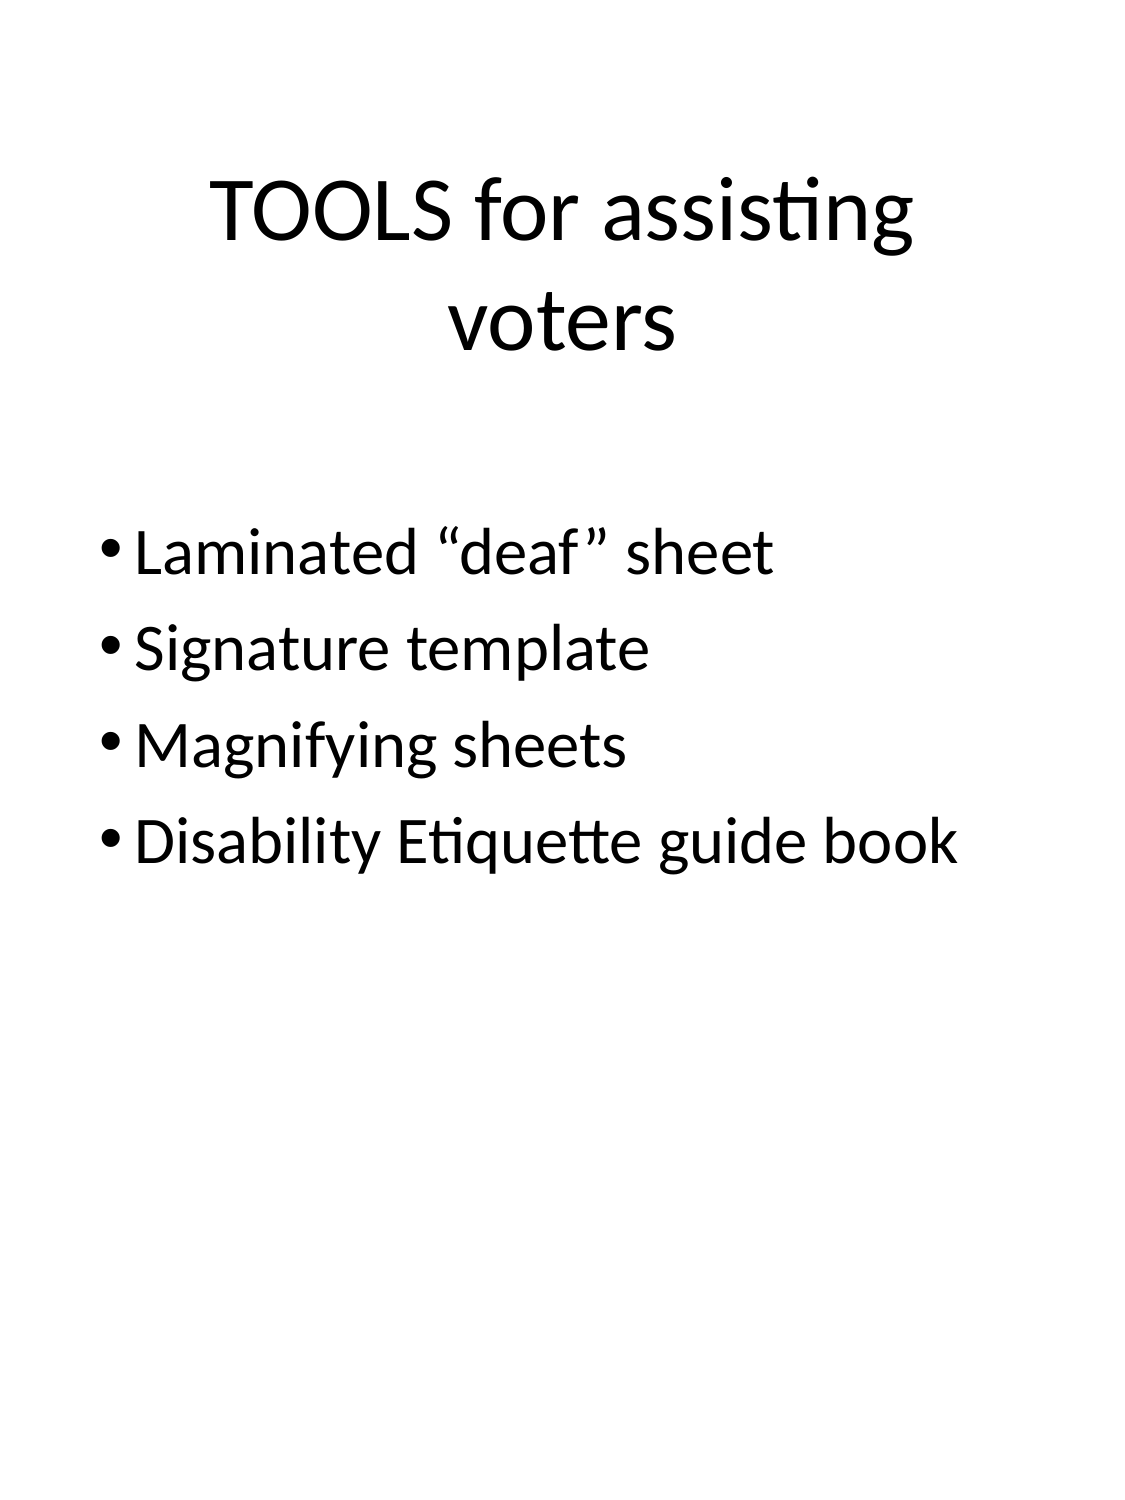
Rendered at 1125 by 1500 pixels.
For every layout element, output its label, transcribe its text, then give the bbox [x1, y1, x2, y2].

text_box TOOLS for assisting voters [84, 26, 1041, 491]
text_box Laminated “deaf” sheet Signature template Magnifying sheets Disability Etiquette guide book [84, 500, 1041, 1334]
